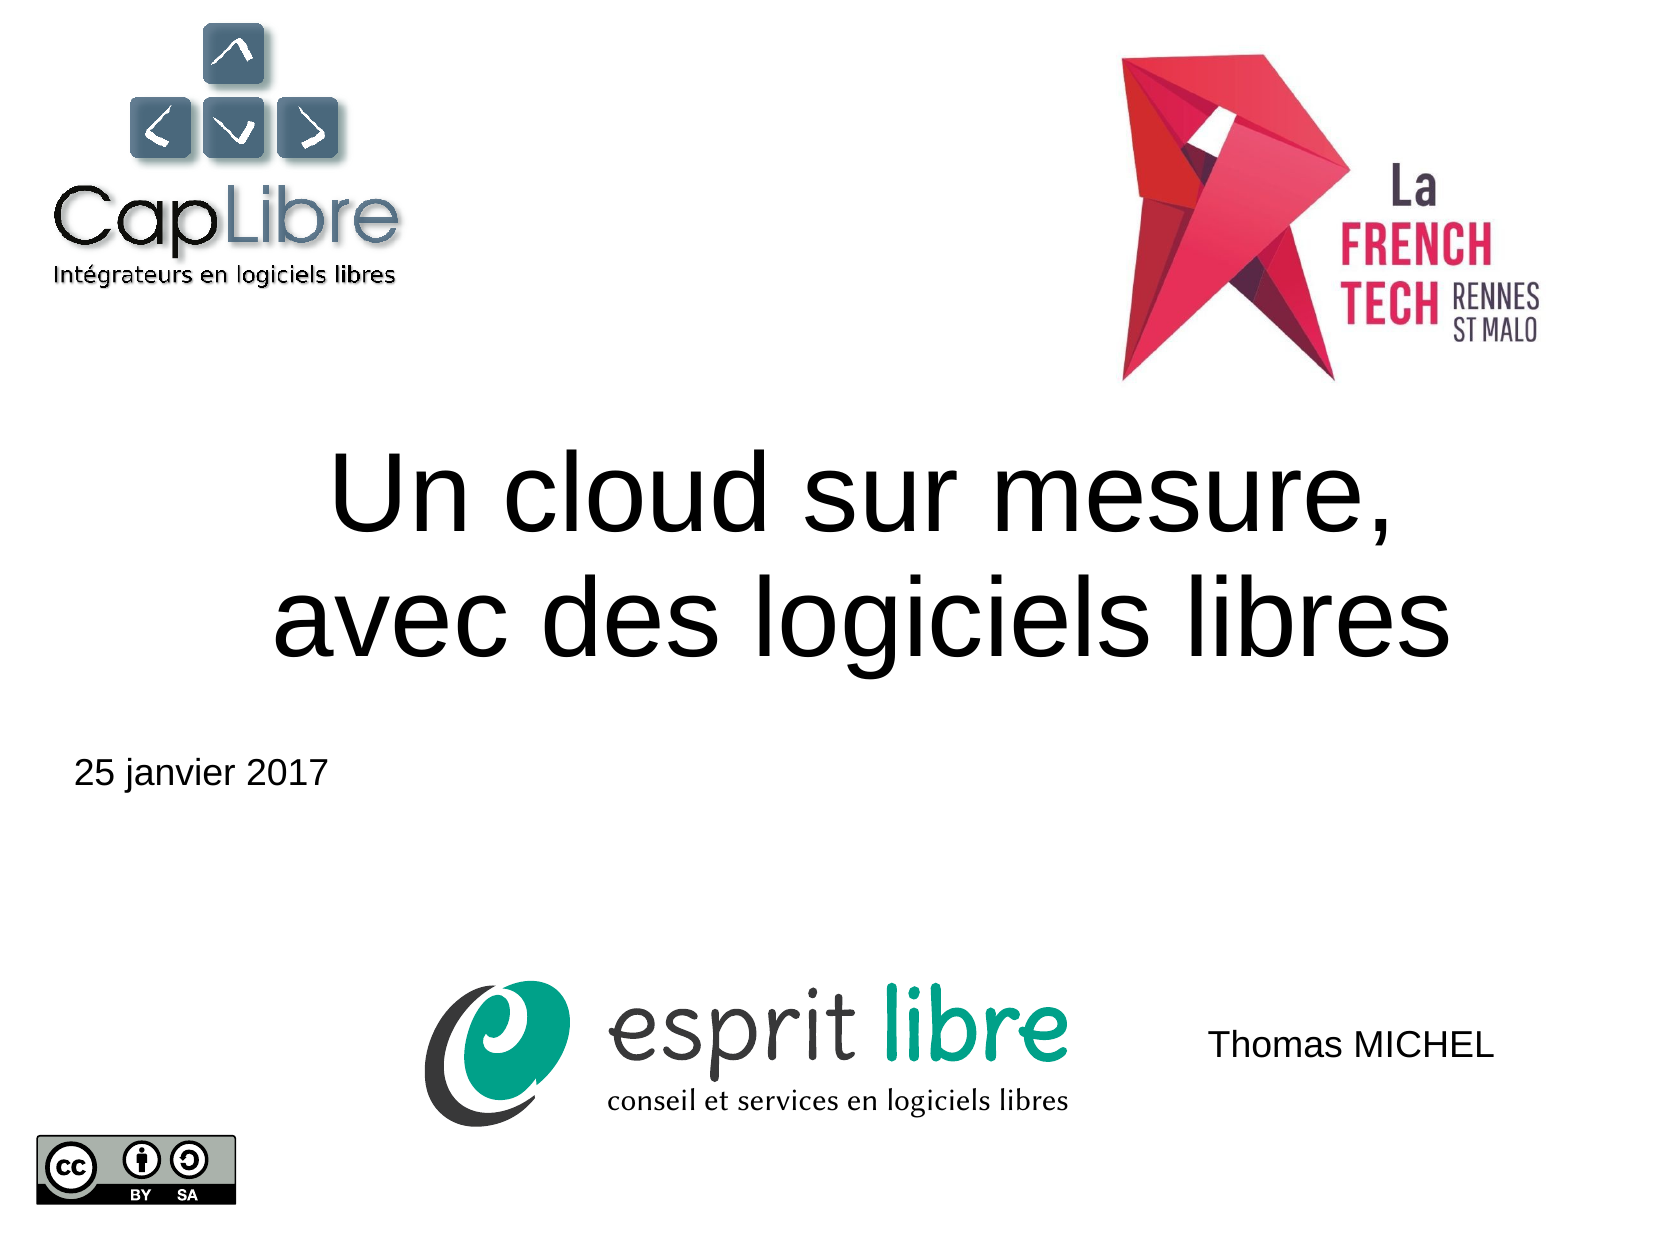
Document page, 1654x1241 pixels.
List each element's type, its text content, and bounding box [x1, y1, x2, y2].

picture [401, 978, 1087, 1130]
picture [23, 11, 425, 296]
picture [1003, 0, 1654, 544]
text_box 25 janvier 2017 [59, 744, 473, 922]
subtitle Un cloud sur mesure, avec des logiciels libres [177, 372, 1548, 739]
text_box Thomas MICHEL [1192, 1015, 1510, 1073]
picture [36, 1134, 237, 1205]
